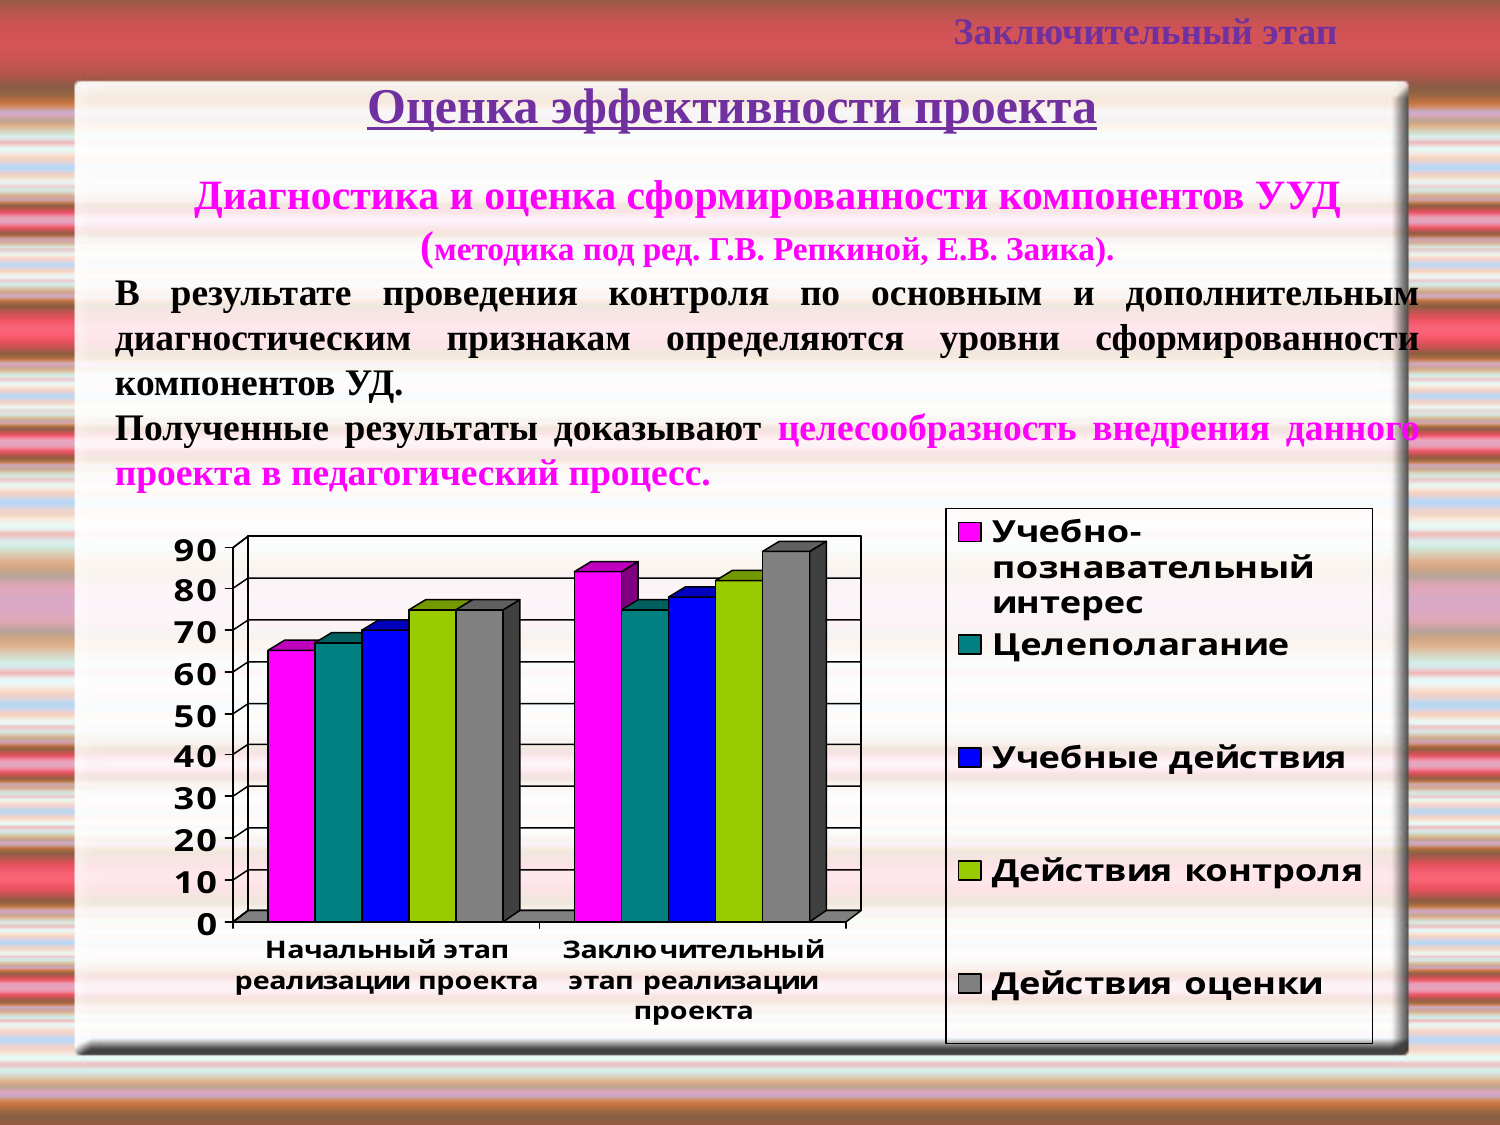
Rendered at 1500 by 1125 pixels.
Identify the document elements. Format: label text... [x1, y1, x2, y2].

text_box Диагностика и оценка сформированности компонентов УУД (методика под ред. Г.В. Репкиной, Е.В. Заика). В результате проведения контроля по основным и дополнительным диагностическим признакам определяются уровни сформированности компонентов УД. Полученные результаты доказывают целесообразность внедрения данного проекта в педагогический процесс. [100, 160, 1436, 501]
text_box Оценка эффективности проекта [230, 66, 1235, 142]
picture [0, 0, 1500, 1125]
chart [76, 501, 1388, 1050]
text_box Заключительный этап [938, 0, 1500, 60]
